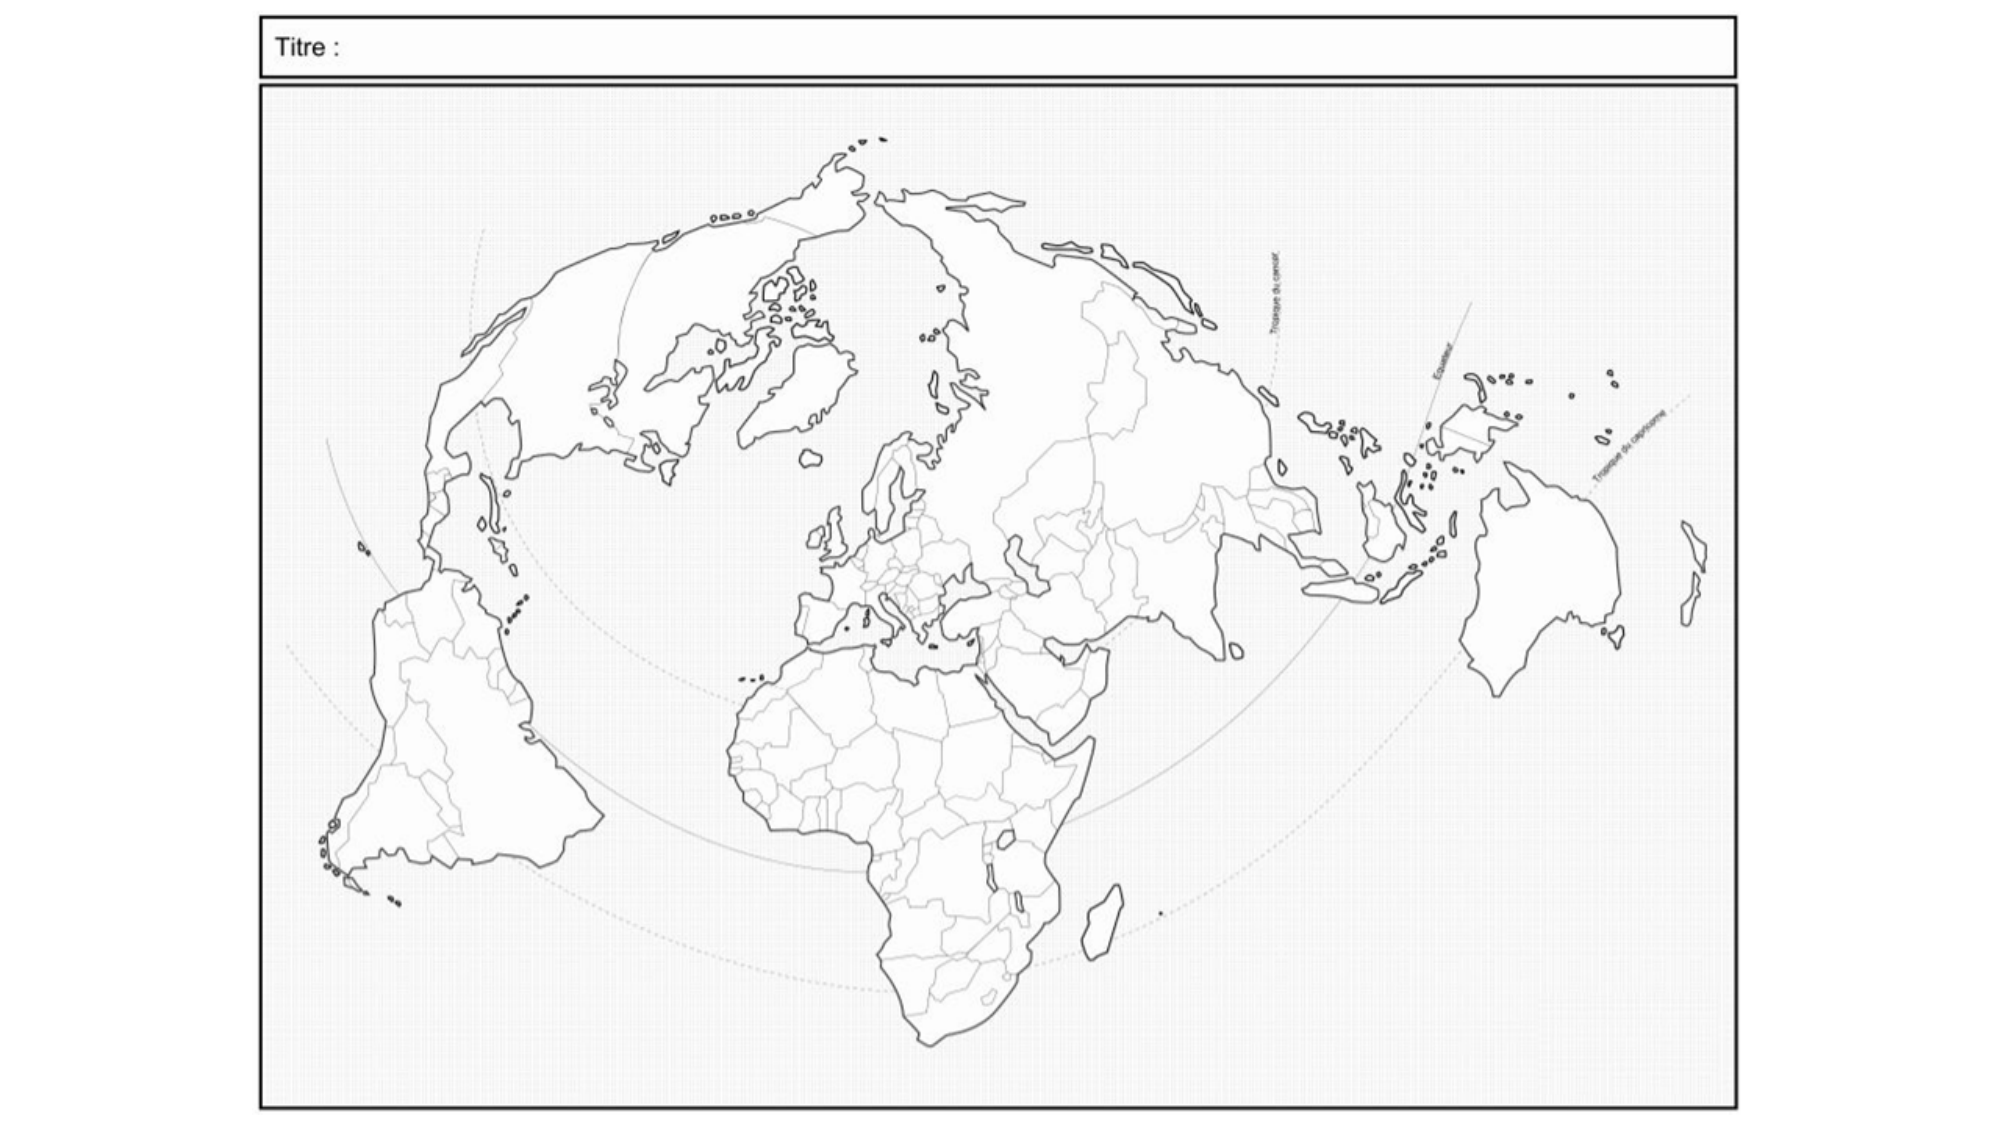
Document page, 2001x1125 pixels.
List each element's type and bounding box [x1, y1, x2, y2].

picture [252, 10, 1748, 1115]
